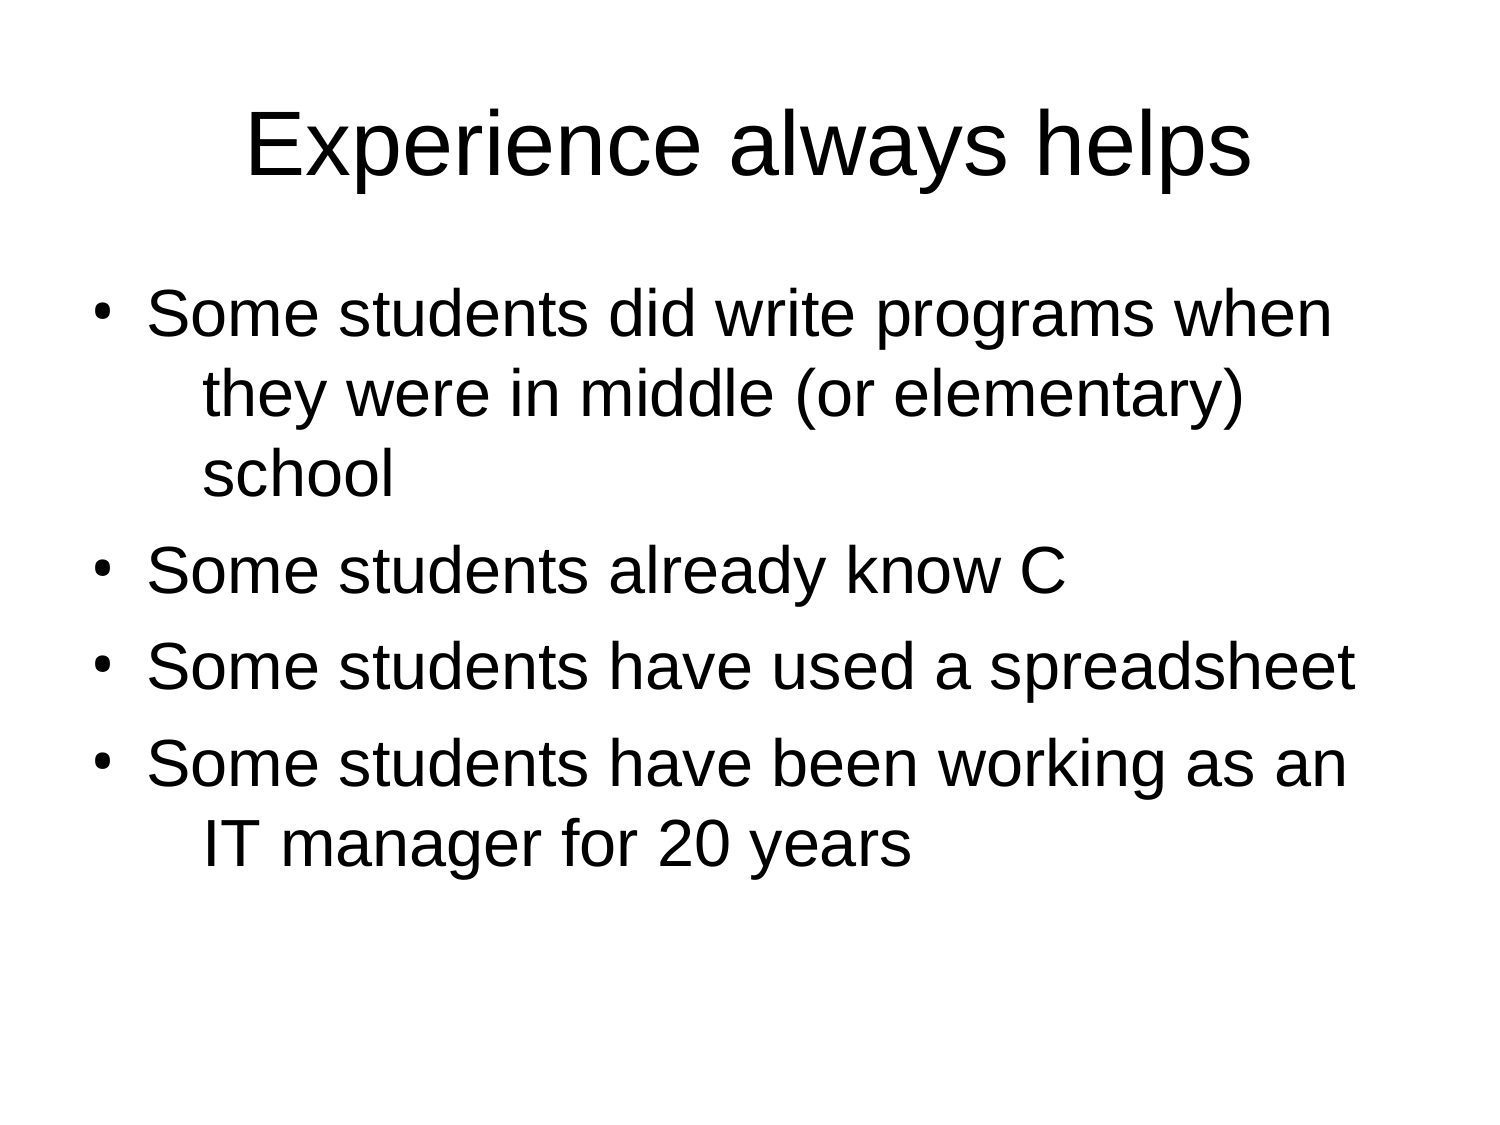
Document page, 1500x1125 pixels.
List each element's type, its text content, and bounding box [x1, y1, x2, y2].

title Experience always helps [75, 45, 1426, 233]
list Some students did write programs when they were in middle (or elementary) school Some students already know C Some students have used a spreadsheet Some students have been working as an IT manager for 20 years [75, 262, 1426, 1005]
